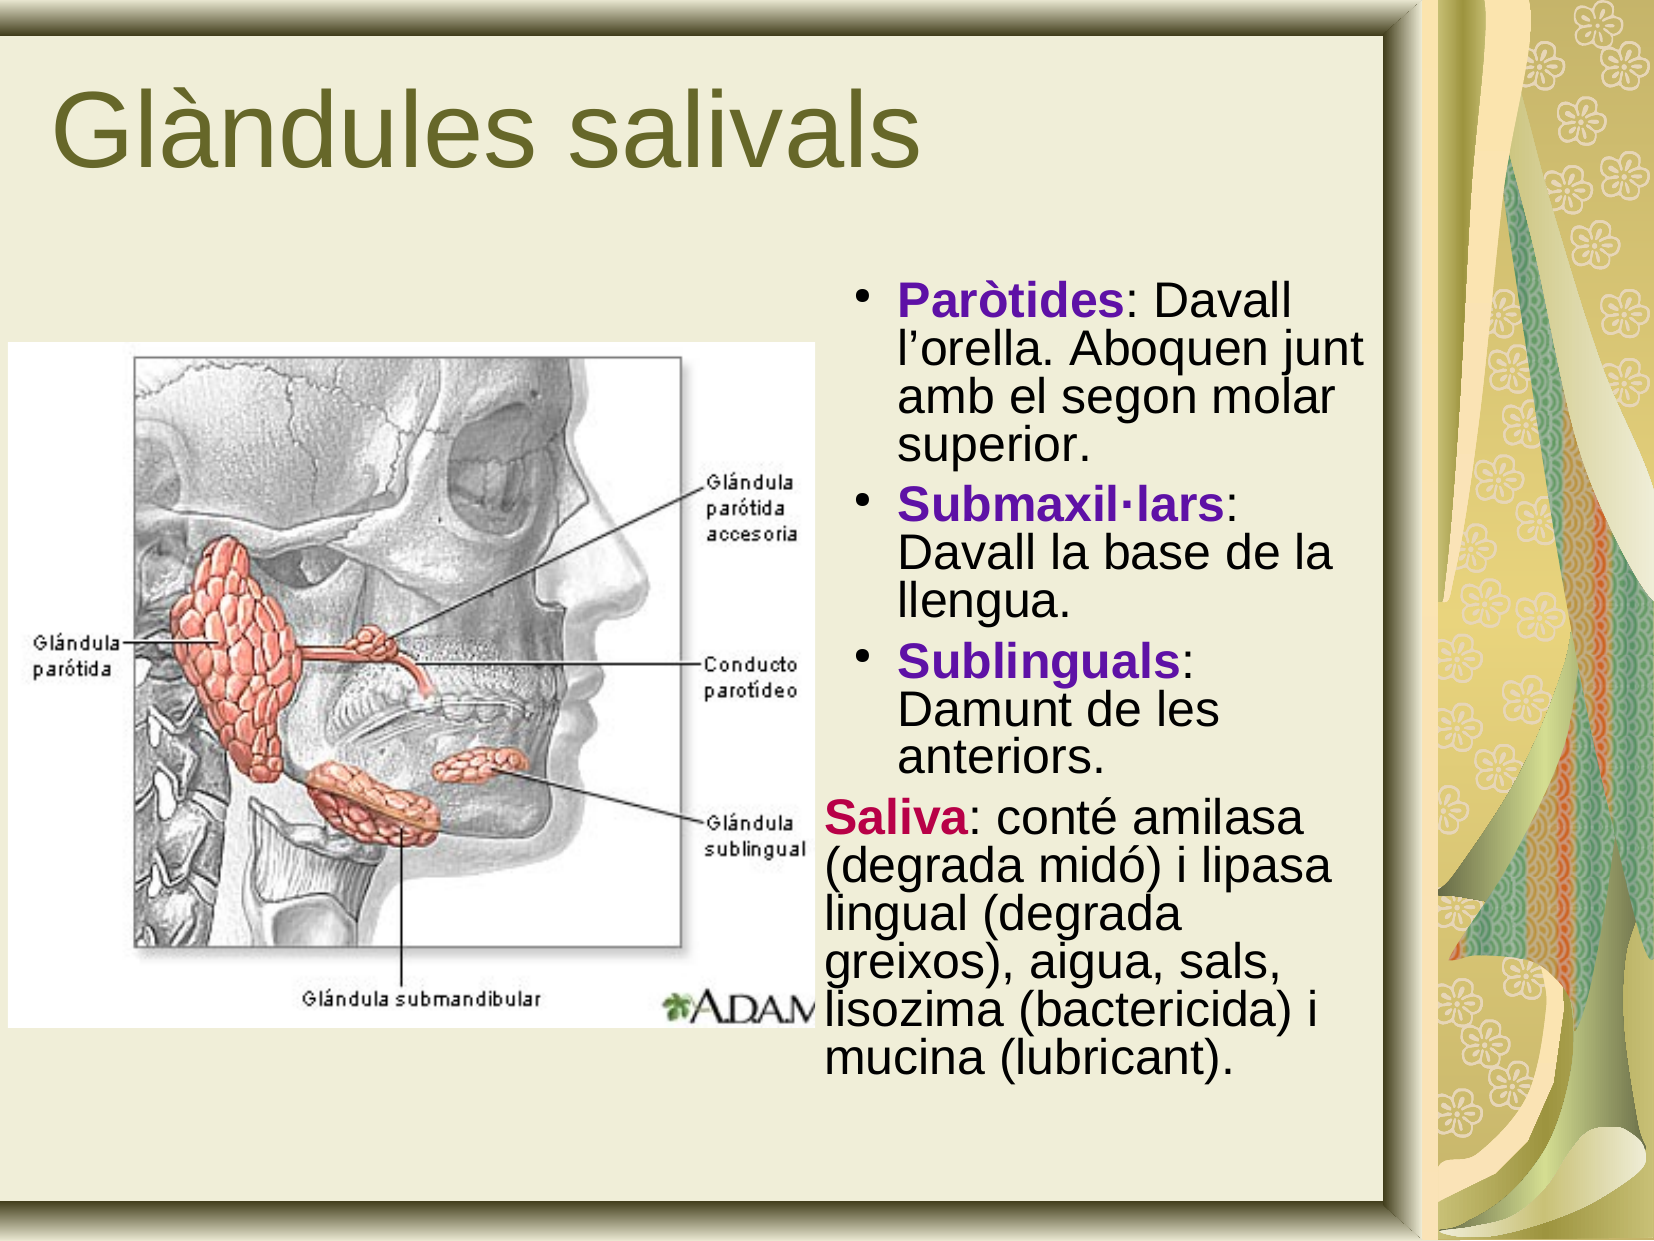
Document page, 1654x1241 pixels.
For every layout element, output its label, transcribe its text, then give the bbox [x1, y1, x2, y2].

picture [7, 342, 816, 1028]
text_box Paròtides: Davall l’orella. Aboquen junt amb el segon molar superior. Submaxil·lars: Davall la base de la llengua. Sublinguals: Damunt de les anteriors. Saliva: conté amilasa (degrada midó) i lipasa lingual (degrada greixos), aigua, sals, lisozima (bactericida) i mucina (lubricant). [809, 271, 1394, 1083]
picture [1448, 156, 1654, 1032]
text_box Glàndules salivals [35, 41, 1485, 207]
